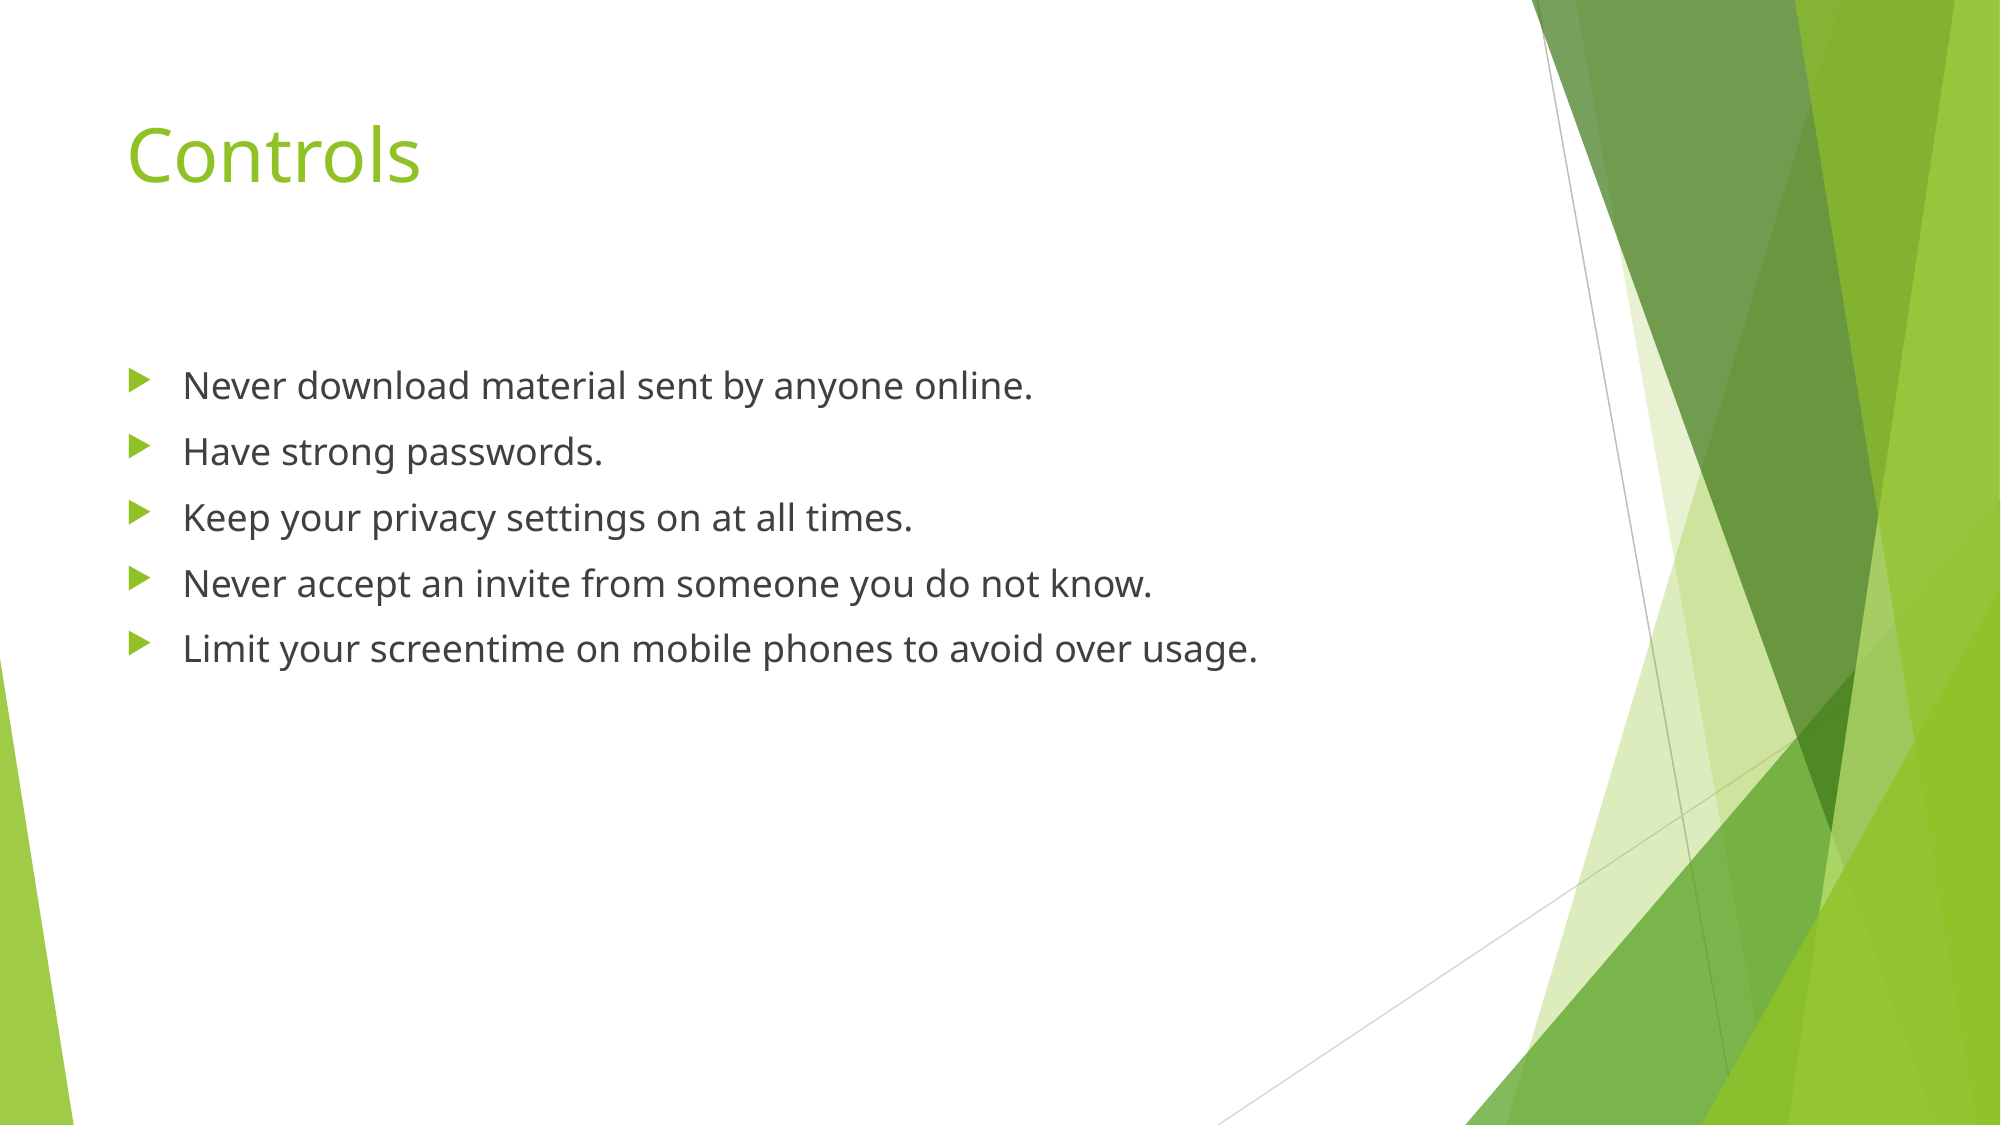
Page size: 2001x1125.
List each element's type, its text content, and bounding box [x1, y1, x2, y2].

list Never download material sent by anyone online. Have strong passwords. Keep your privacy settings on at all times. Never accept an invite from someone you do not know. Limit your screentime on mobile phones to avoid over usage. [111, 354, 1522, 992]
title Controls [111, 99, 1522, 317]
